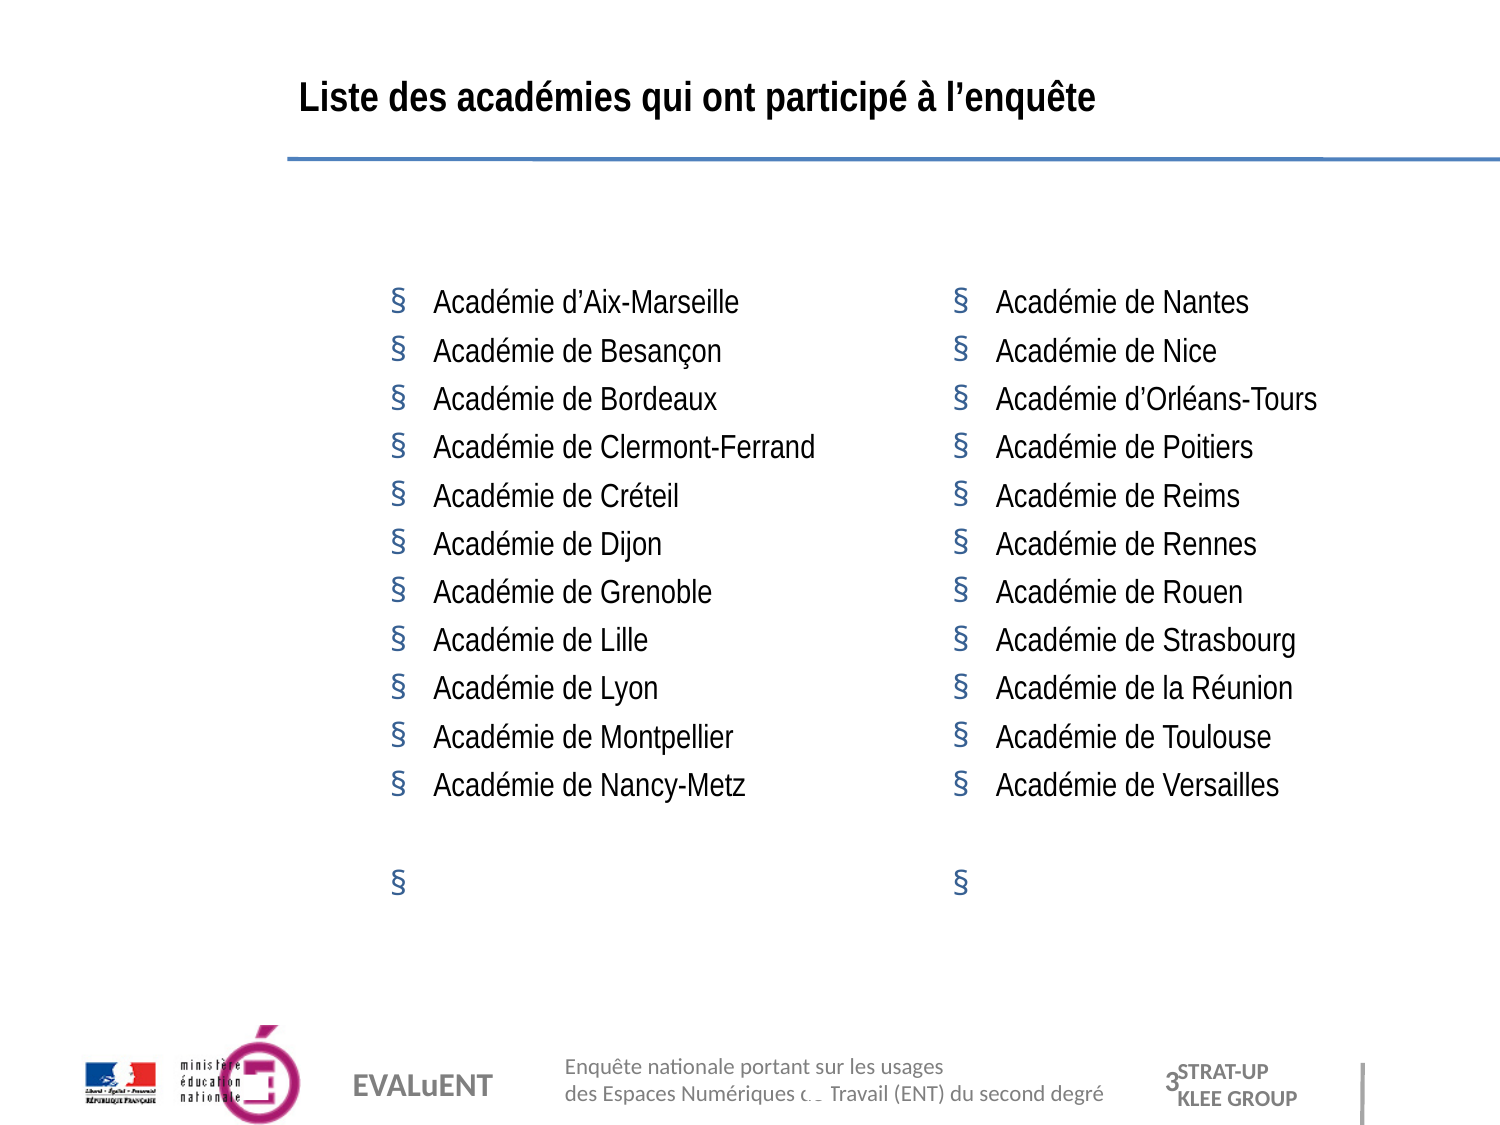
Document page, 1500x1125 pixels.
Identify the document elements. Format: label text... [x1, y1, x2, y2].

text_box Académie de Nantes Académie de Nice Académie d’Orléans-Tours Académie de Poitiers Académie de Reims Académie de Rennes Académie de Rouen Académie de Strasbourg Académie de la Réunion Académie de Toulouse Académie de Versailles [787, 225, 1438, 738]
text_box [1074, 1050, 1426, 1110]
text_box Liste des académies qui ont participé à l’enquête [284, 62, 1455, 138]
text_box Académie d’Aix-Marseille Académie de Besançon Académie de Bordeaux Académie de Clermont-Ferrand Académie de Créteil Académie de Dijon Académie de Grenoble Académie de Lille Académie de Lyon Académie de Montpellier Académie de Nancy-Metz [225, 225, 787, 738]
